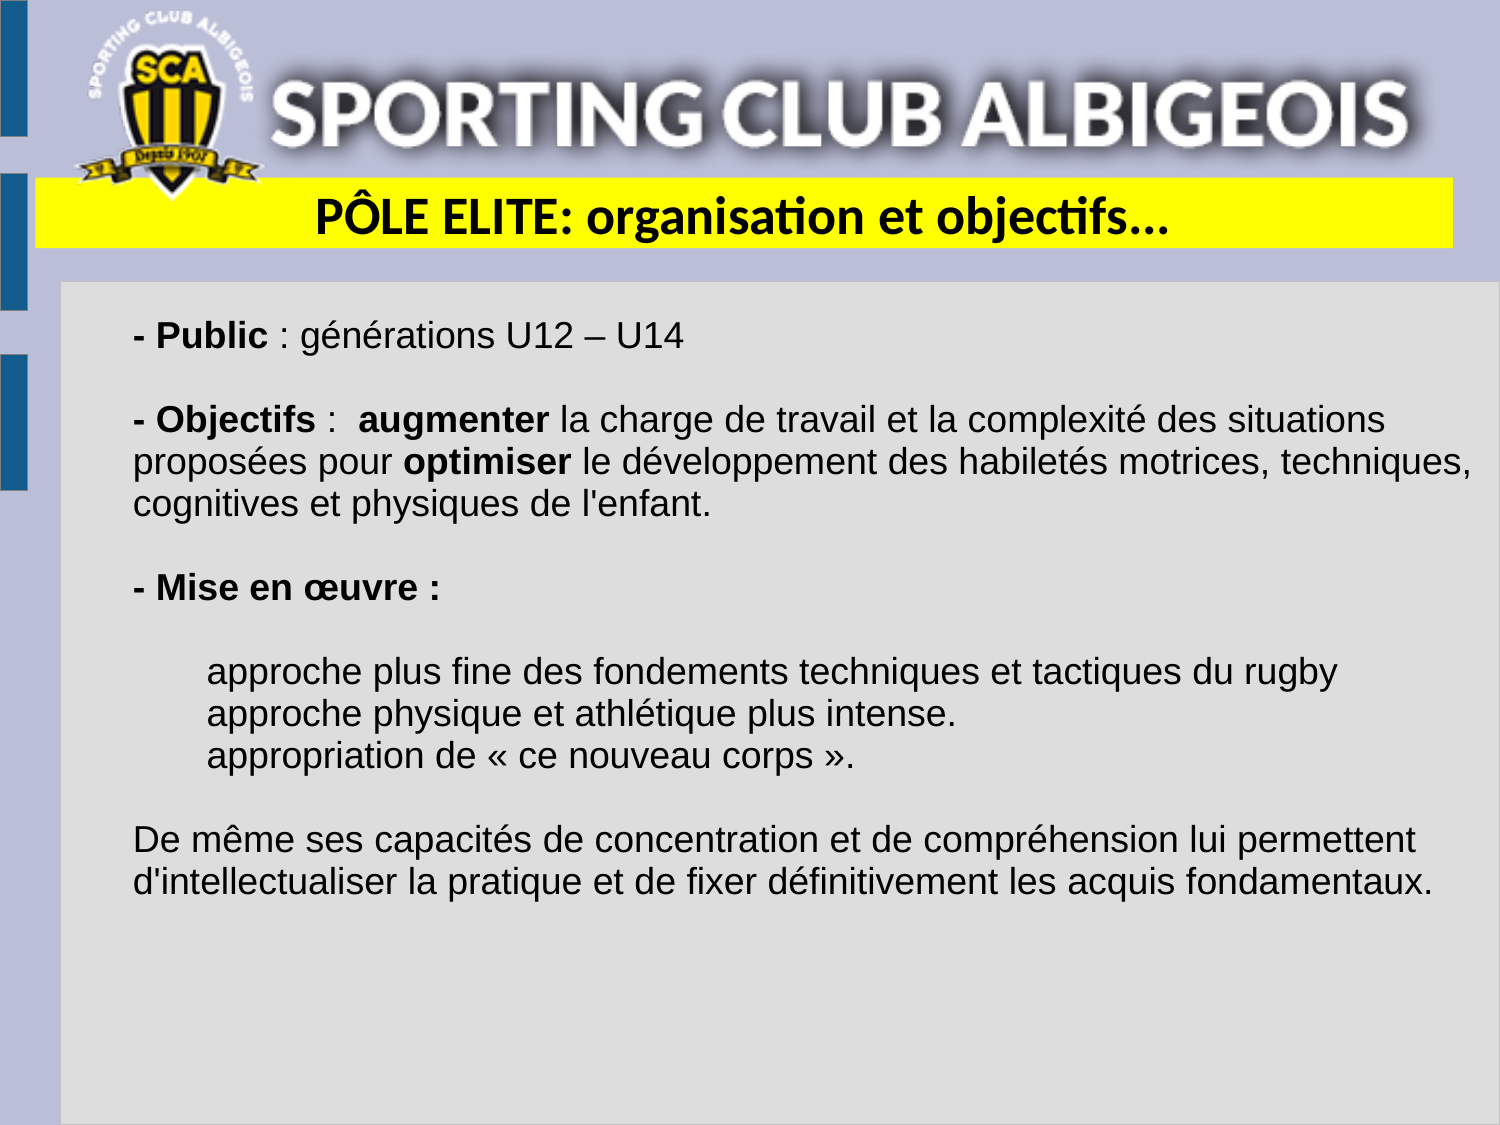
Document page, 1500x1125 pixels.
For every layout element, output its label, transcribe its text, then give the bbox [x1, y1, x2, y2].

text_box [59, 318, 1406, 1052]
text_box - Public : générations U12 – U14 - Objectifs : augmenter la charge de travail et la complexité des situations proposées pour optimiser le développement des habiletés motrices, techniques, cognitives et physiques de l'enfant. - Mise en œuvre : approche plus fine des fondements techniques et tactiques du rugby approche physique et athlétique plus intense. appropriation de « ce nouveau corps ». De même ses capacités de concentration et de compréhension lui permettent d'intellectualiser la pratique et de fixer définitivement les acquis fondamentaux. [118, 307, 1500, 1000]
text_box PÔLE ELITE: organisation et objectifs... [35, 177, 1453, 249]
picture [73, 11, 1441, 201]
